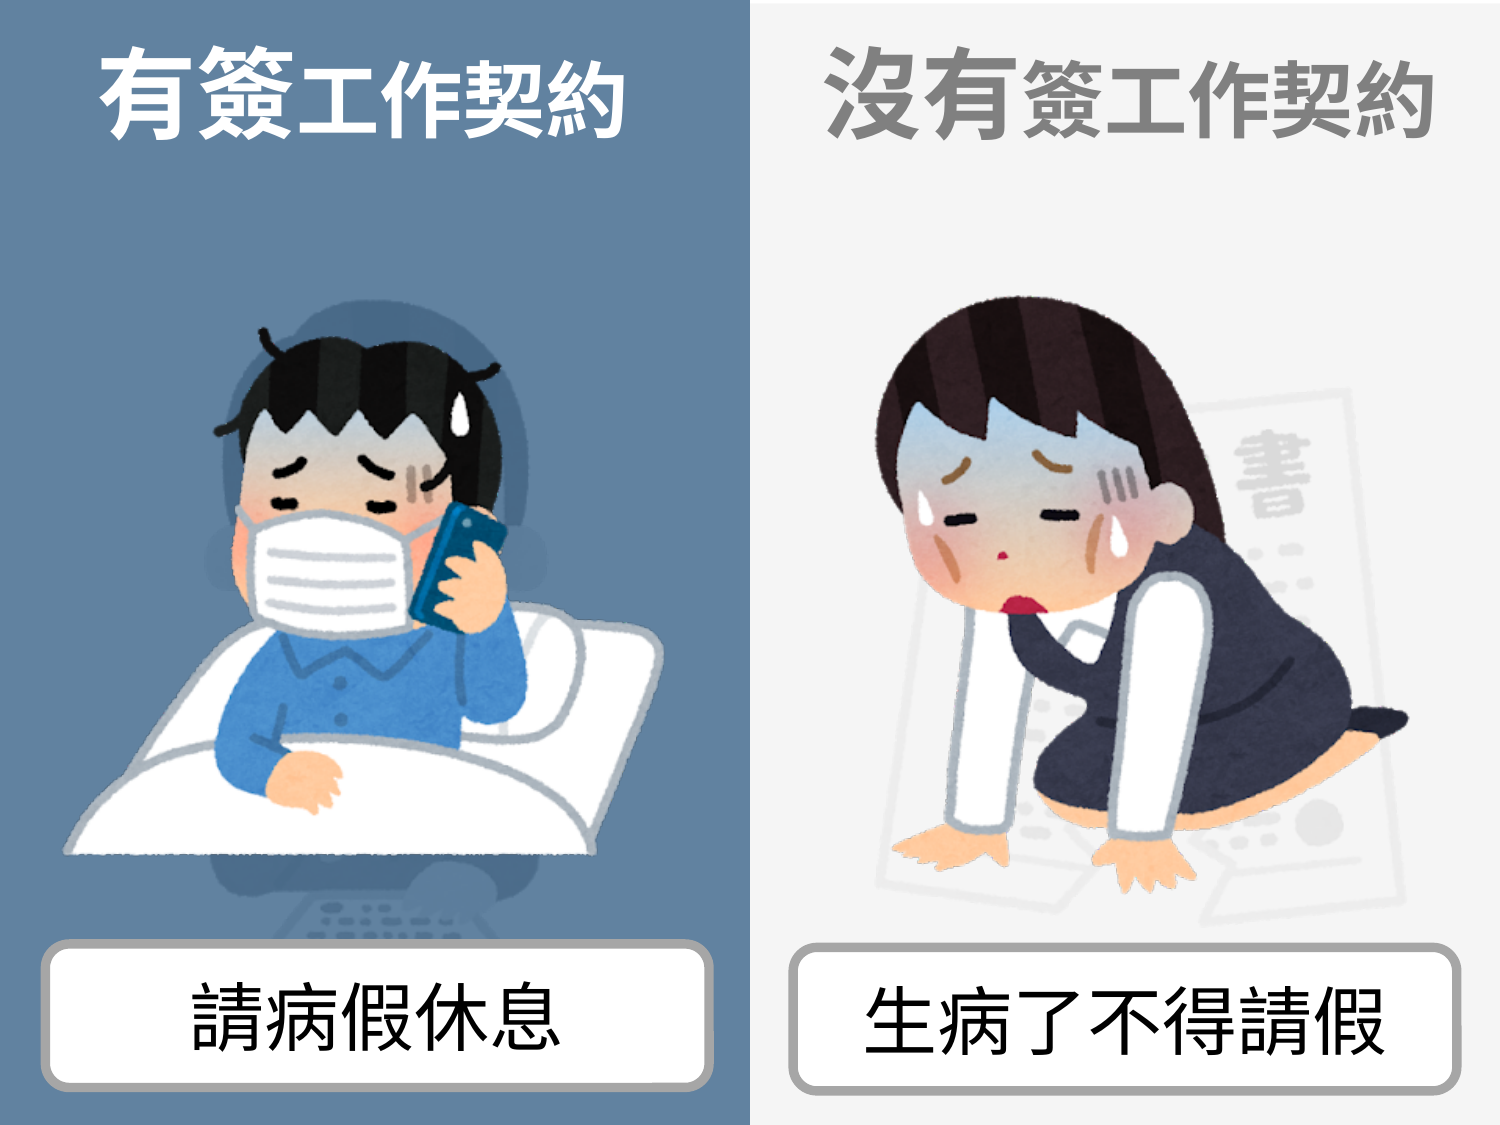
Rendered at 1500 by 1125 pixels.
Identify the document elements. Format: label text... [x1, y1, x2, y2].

list 有簽工作契約 [45, 23, 680, 159]
list 沒有簽工作契約 [759, 23, 1500, 159]
picture [847, 280, 1441, 906]
text_box 請病假休息 [45, 943, 710, 1088]
text_box 生病了不得請假 [793, 947, 1457, 1091]
picture [50, 296, 676, 922]
text_box [0, 0, 1500, 1125]
